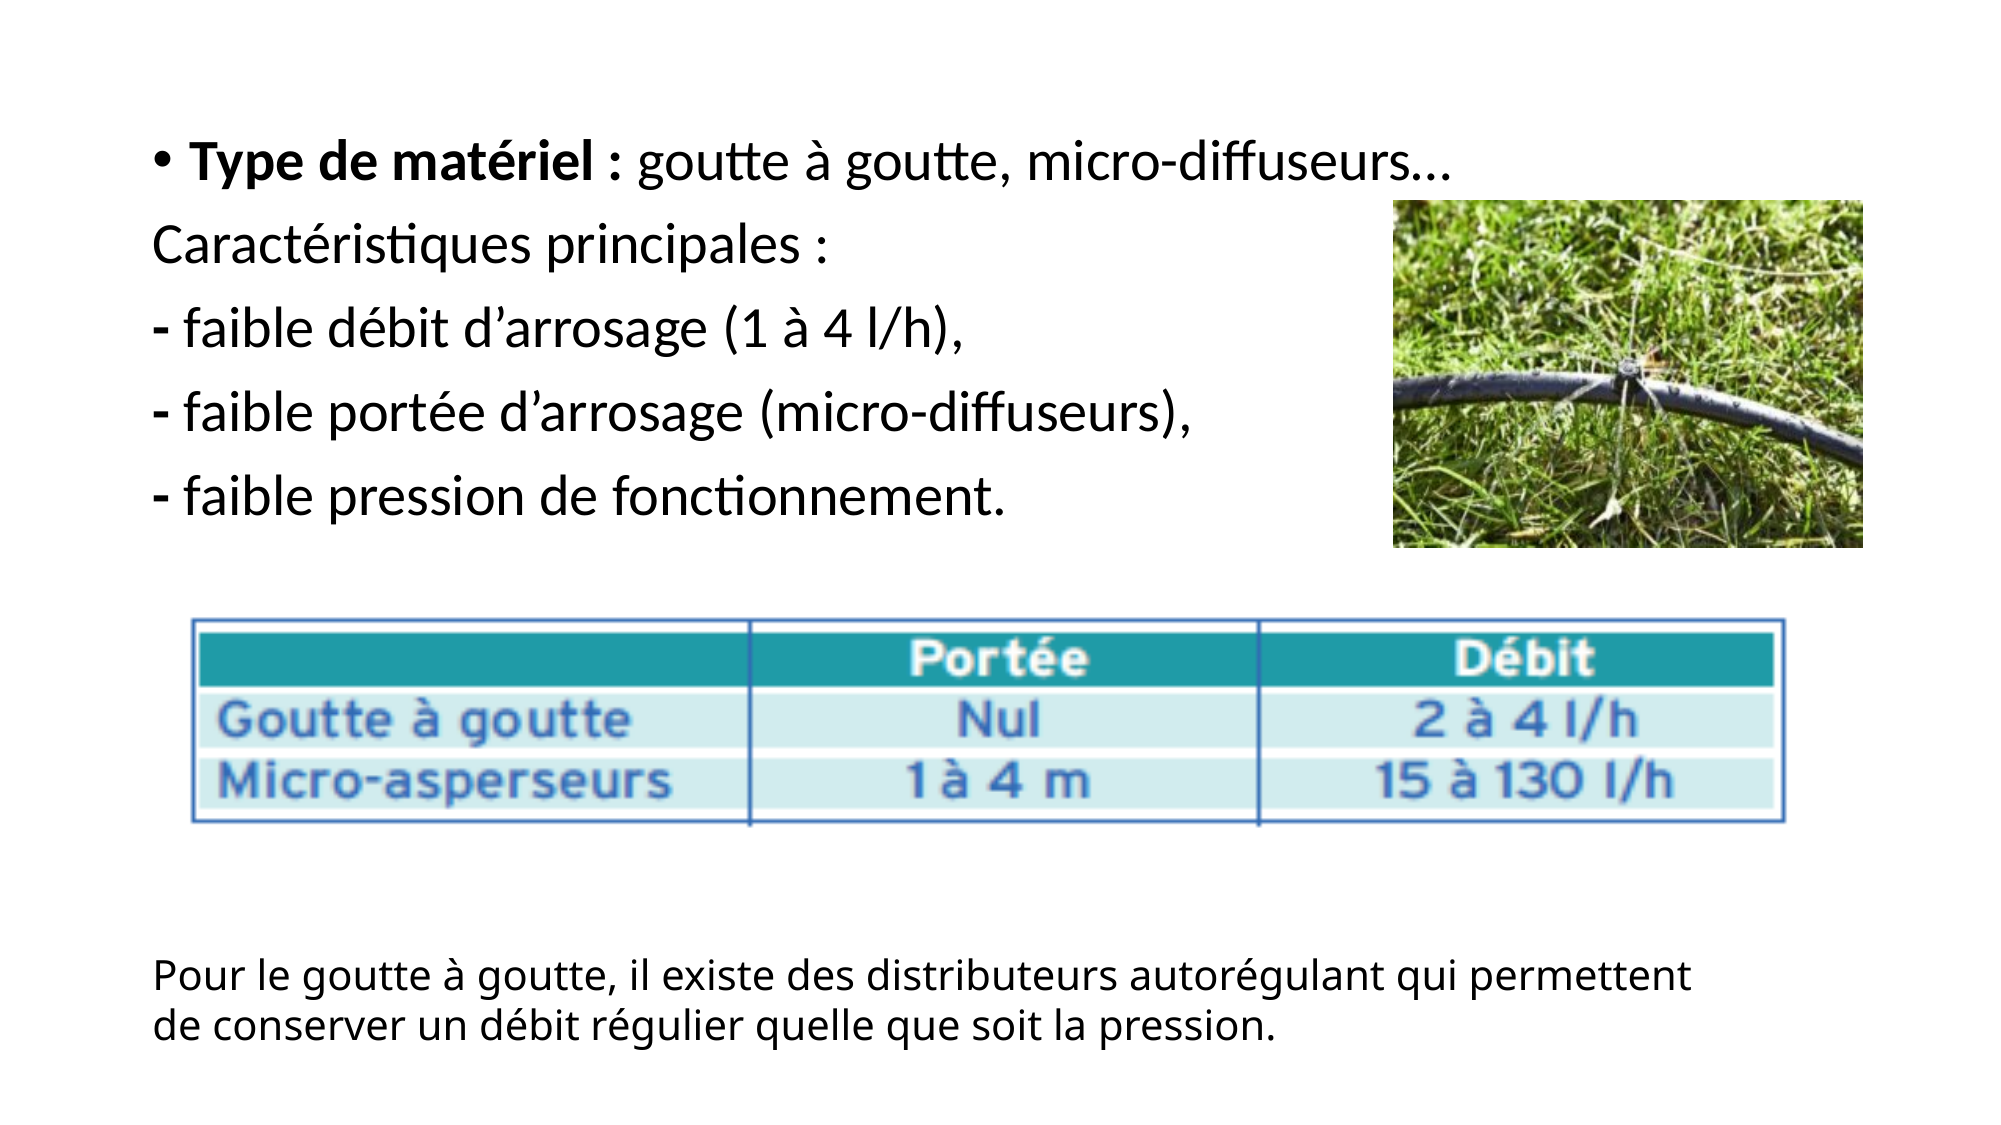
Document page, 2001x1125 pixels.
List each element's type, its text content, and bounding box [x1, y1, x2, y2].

picture [177, 591, 1809, 852]
list Type de matériel : goutte à goutte, micro-diffuseurs… Caractéristiques principales : - faible débit d’arrosage (1 à 4 l/h), - faible portée d’arrosage (micro-diffuseurs), - faible pression de fonctionnement. [137, 122, 1863, 1014]
picture [1393, 200, 1863, 548]
text_box Pour le goutte à goutte, il existe des distributeurs autorégulant qui permettent de conserver un débit régulier quelle que soit la pression. [137, 941, 1718, 1056]
